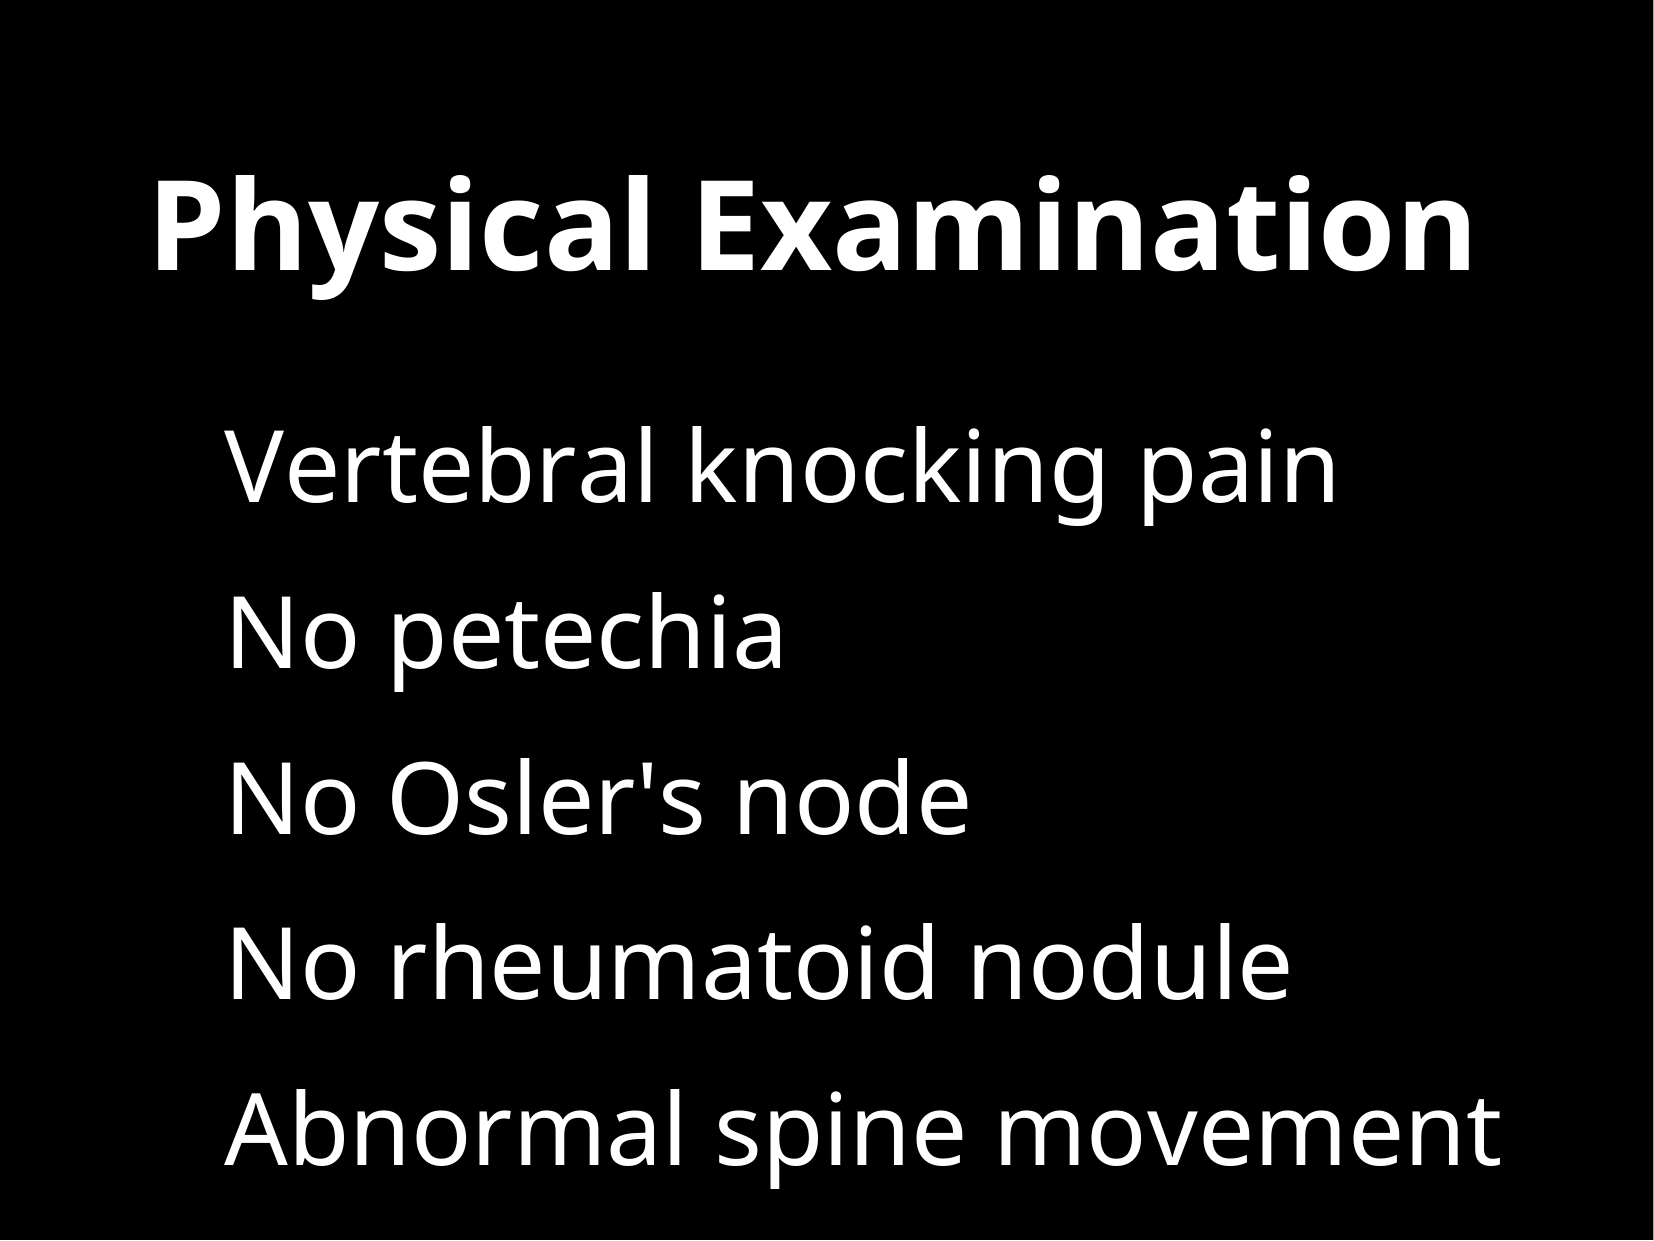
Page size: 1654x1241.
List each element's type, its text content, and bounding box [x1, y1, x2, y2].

list Vertebral knocking pain No petechia No Osler's node No rheumatoid nodule Abnormal spine movement [206, 395, 1613, 1077]
title Physical Examination [147, 118, 1506, 326]
